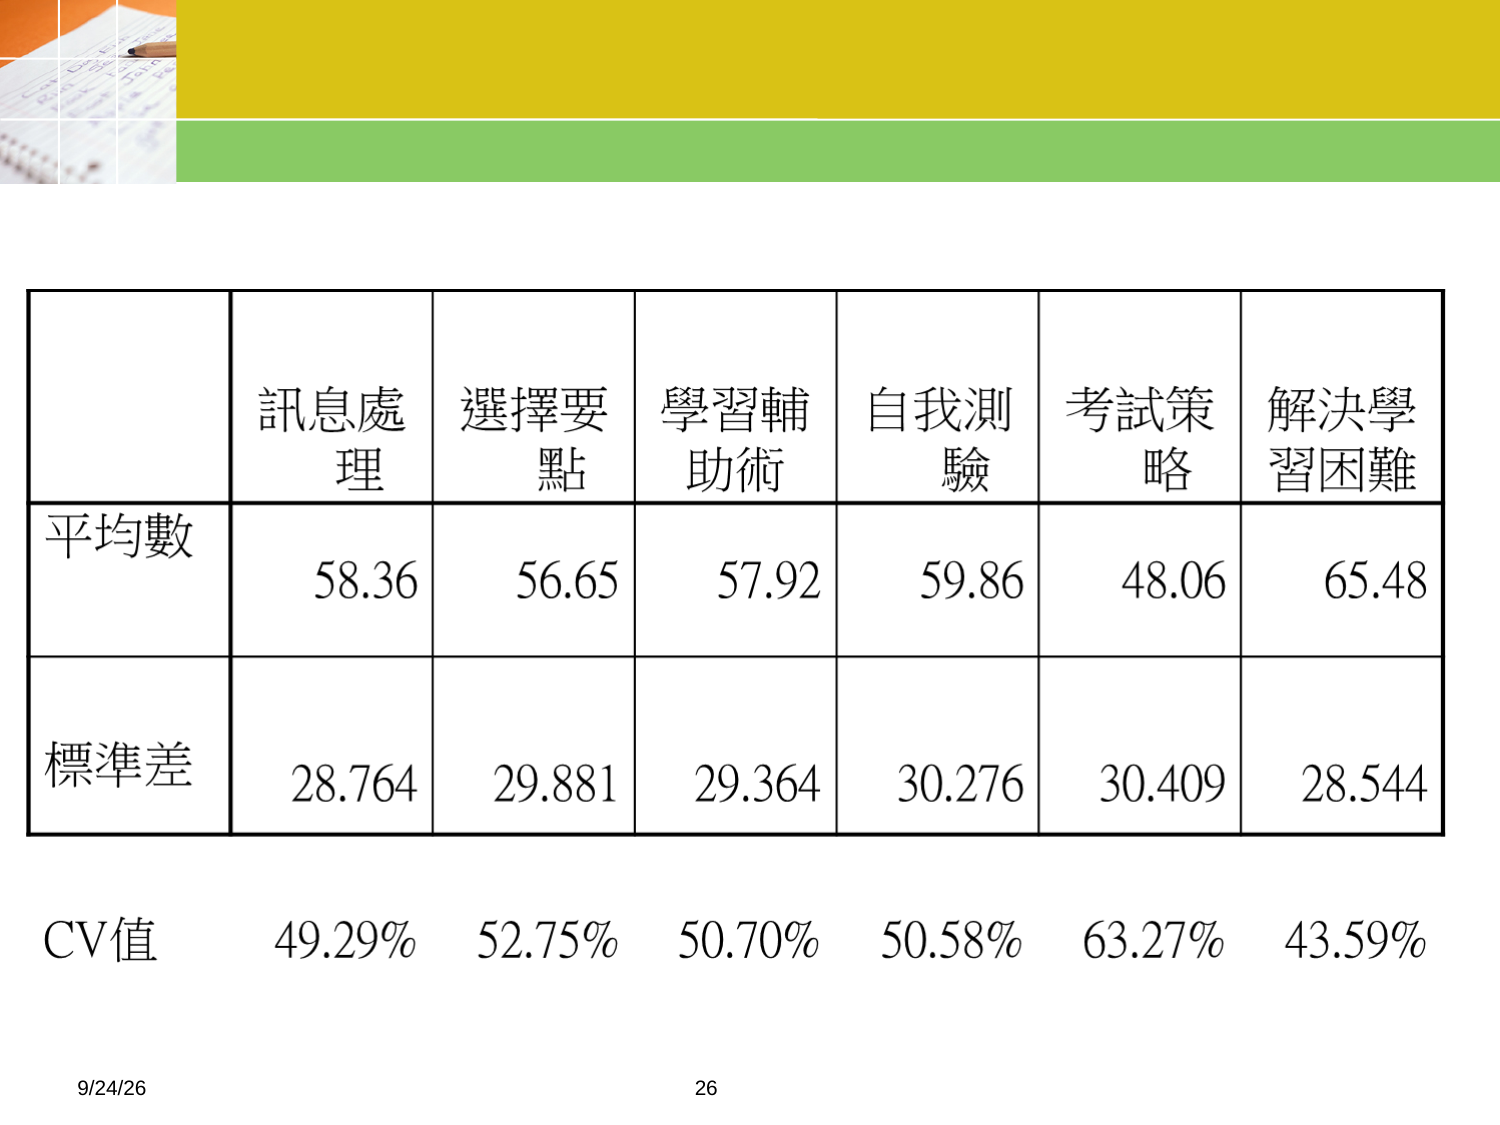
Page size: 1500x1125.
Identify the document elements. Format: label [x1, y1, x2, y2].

text_box [62, 1067, 376, 1111]
text_box [637, 1067, 775, 1111]
picture [13, 290, 1459, 1046]
